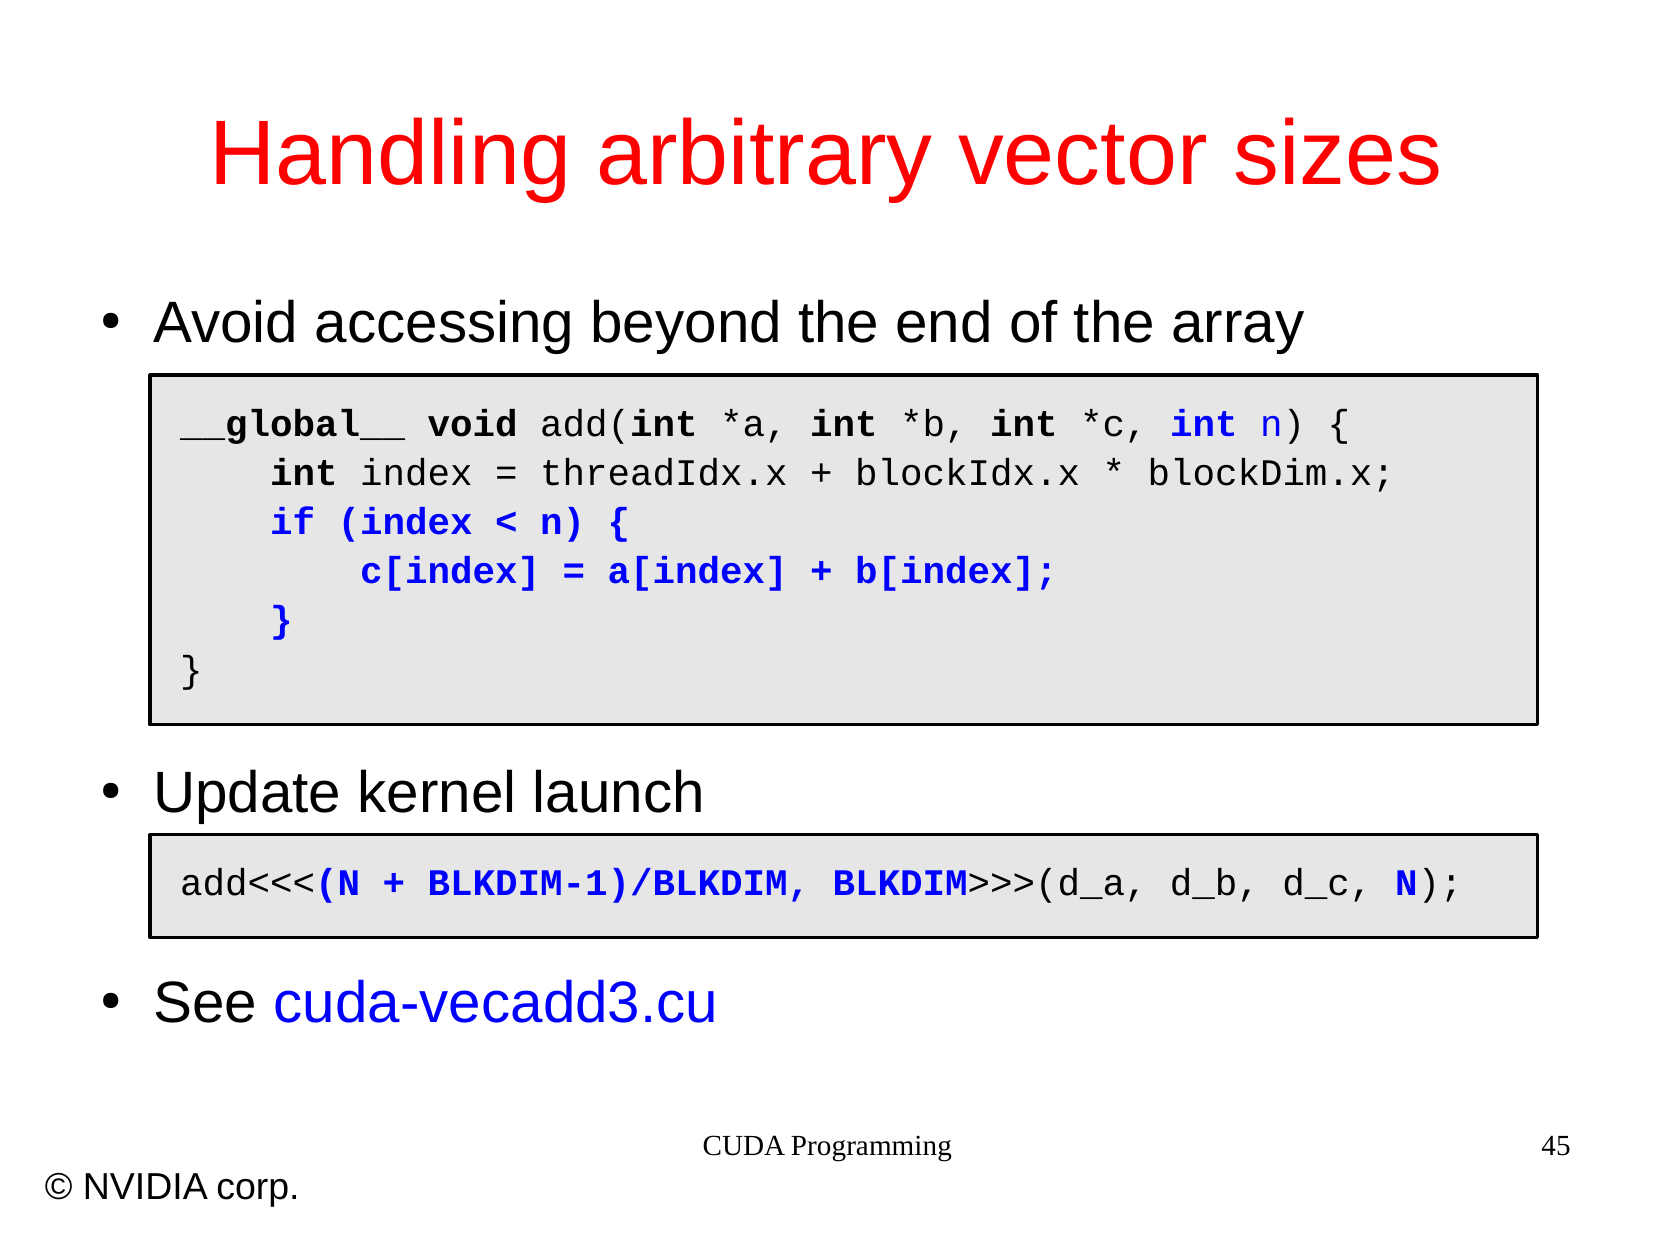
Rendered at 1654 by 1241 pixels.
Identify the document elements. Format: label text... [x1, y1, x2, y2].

title Handling arbitrary vector sizes [82, 49, 1571, 257]
text_box __global__ void add(int *a, int *b, int *c, int n) { int index = threadIdx.x + blockIdx.x * blockDim.x; if (index < n) { c[index] = a[index] + b[index]; } } [150, 375, 1538, 725]
text_box add<<<(N + BLKDIM-1)/BLKDIM, BLKDIM>>>(d_a, d_b, d_c, N); [150, 834, 1538, 938]
text_box © NVIDIA corp. [30, 1158, 331, 1216]
list Avoid accessing beyond the end of the array Update kernel launch See cuda-vecadd3.cu [82, 290, 1571, 1109]
